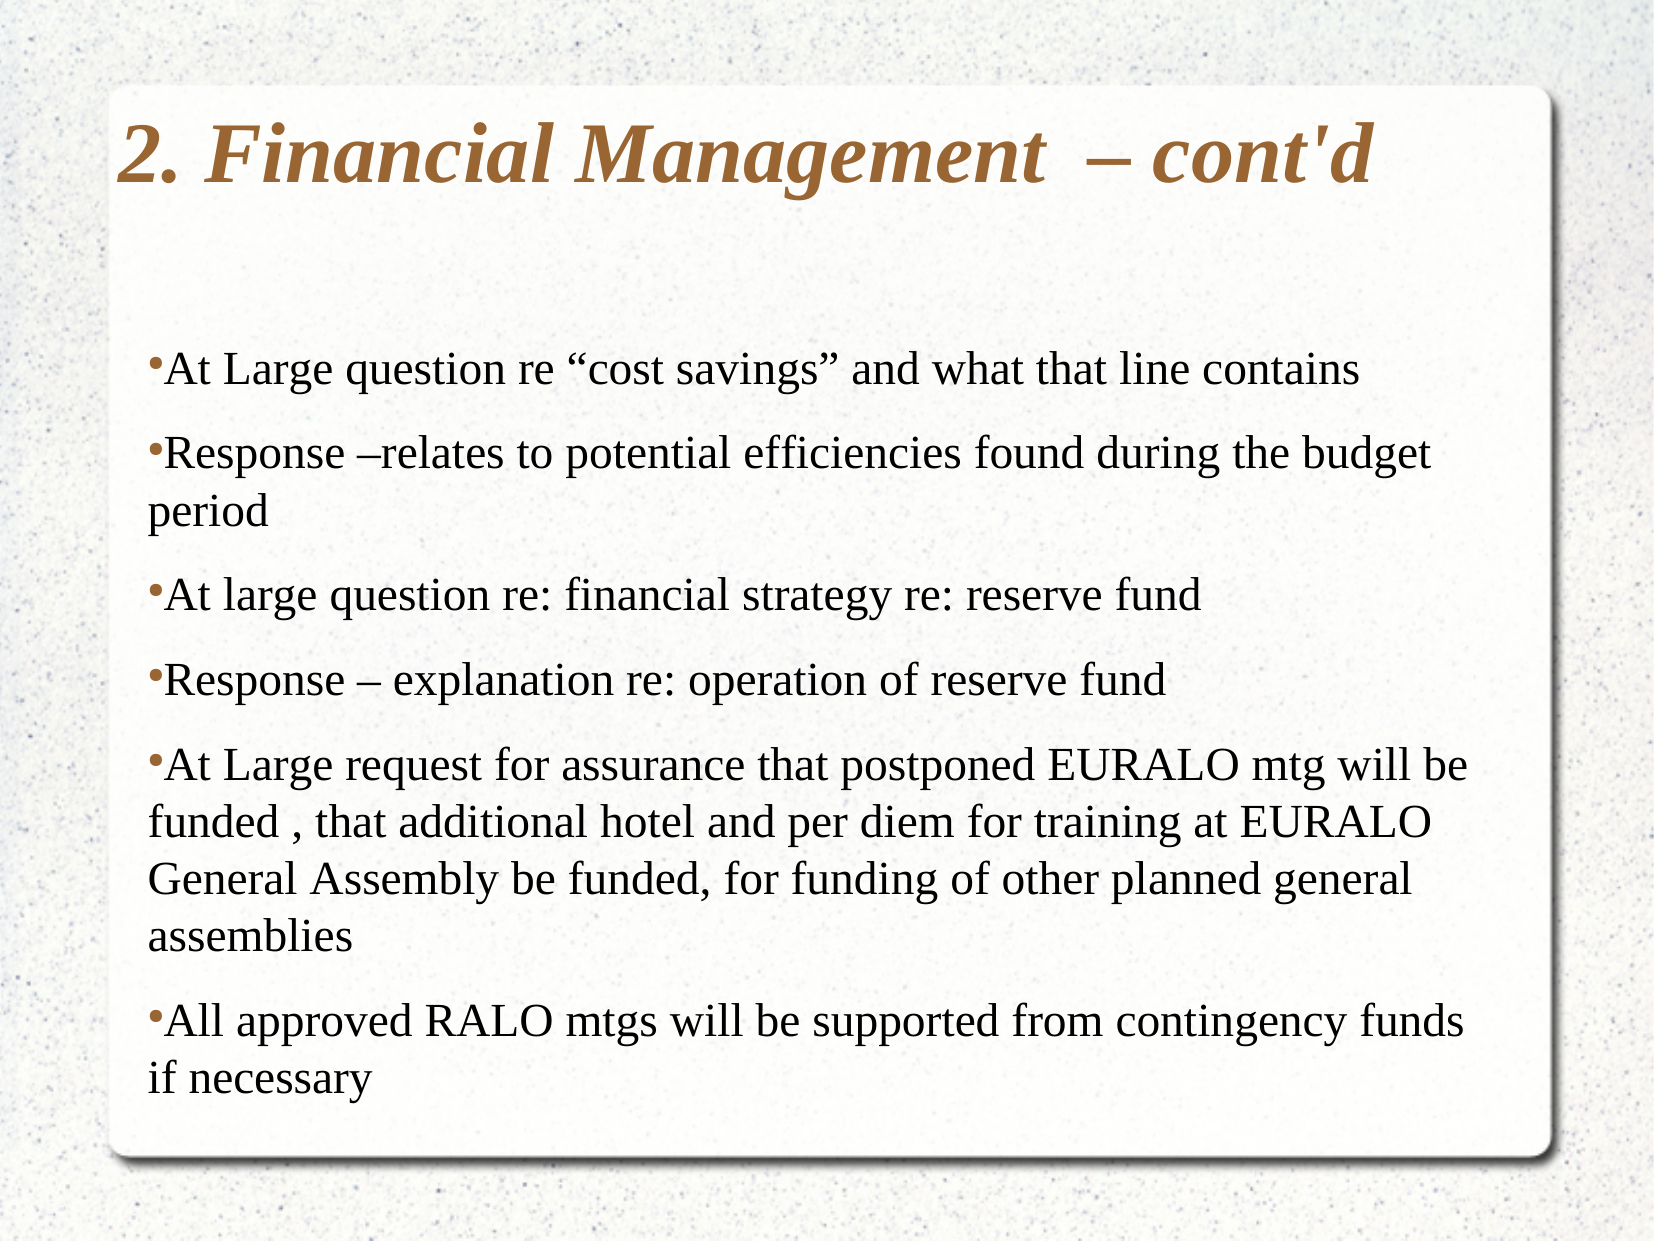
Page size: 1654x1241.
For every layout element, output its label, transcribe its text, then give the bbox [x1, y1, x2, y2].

title 2. Financial Management – cont'd [118, 56, 1536, 344]
list At Large question re “cost savings” and what that line contains Response –relates to potential efficiencies found during the budget period At large question re: financial strategy re: reserve fund Response – explanation re: operation of reserve fund At Large request for assurance that postponed EURALO mtg will be funded , that additional hotel and per diem for training at EURALO General Assembly be funded, for funding of other planned general assemblies All approved RALO mtgs will be supported from contingency funds if necessary [147, 336, 1506, 1104]
